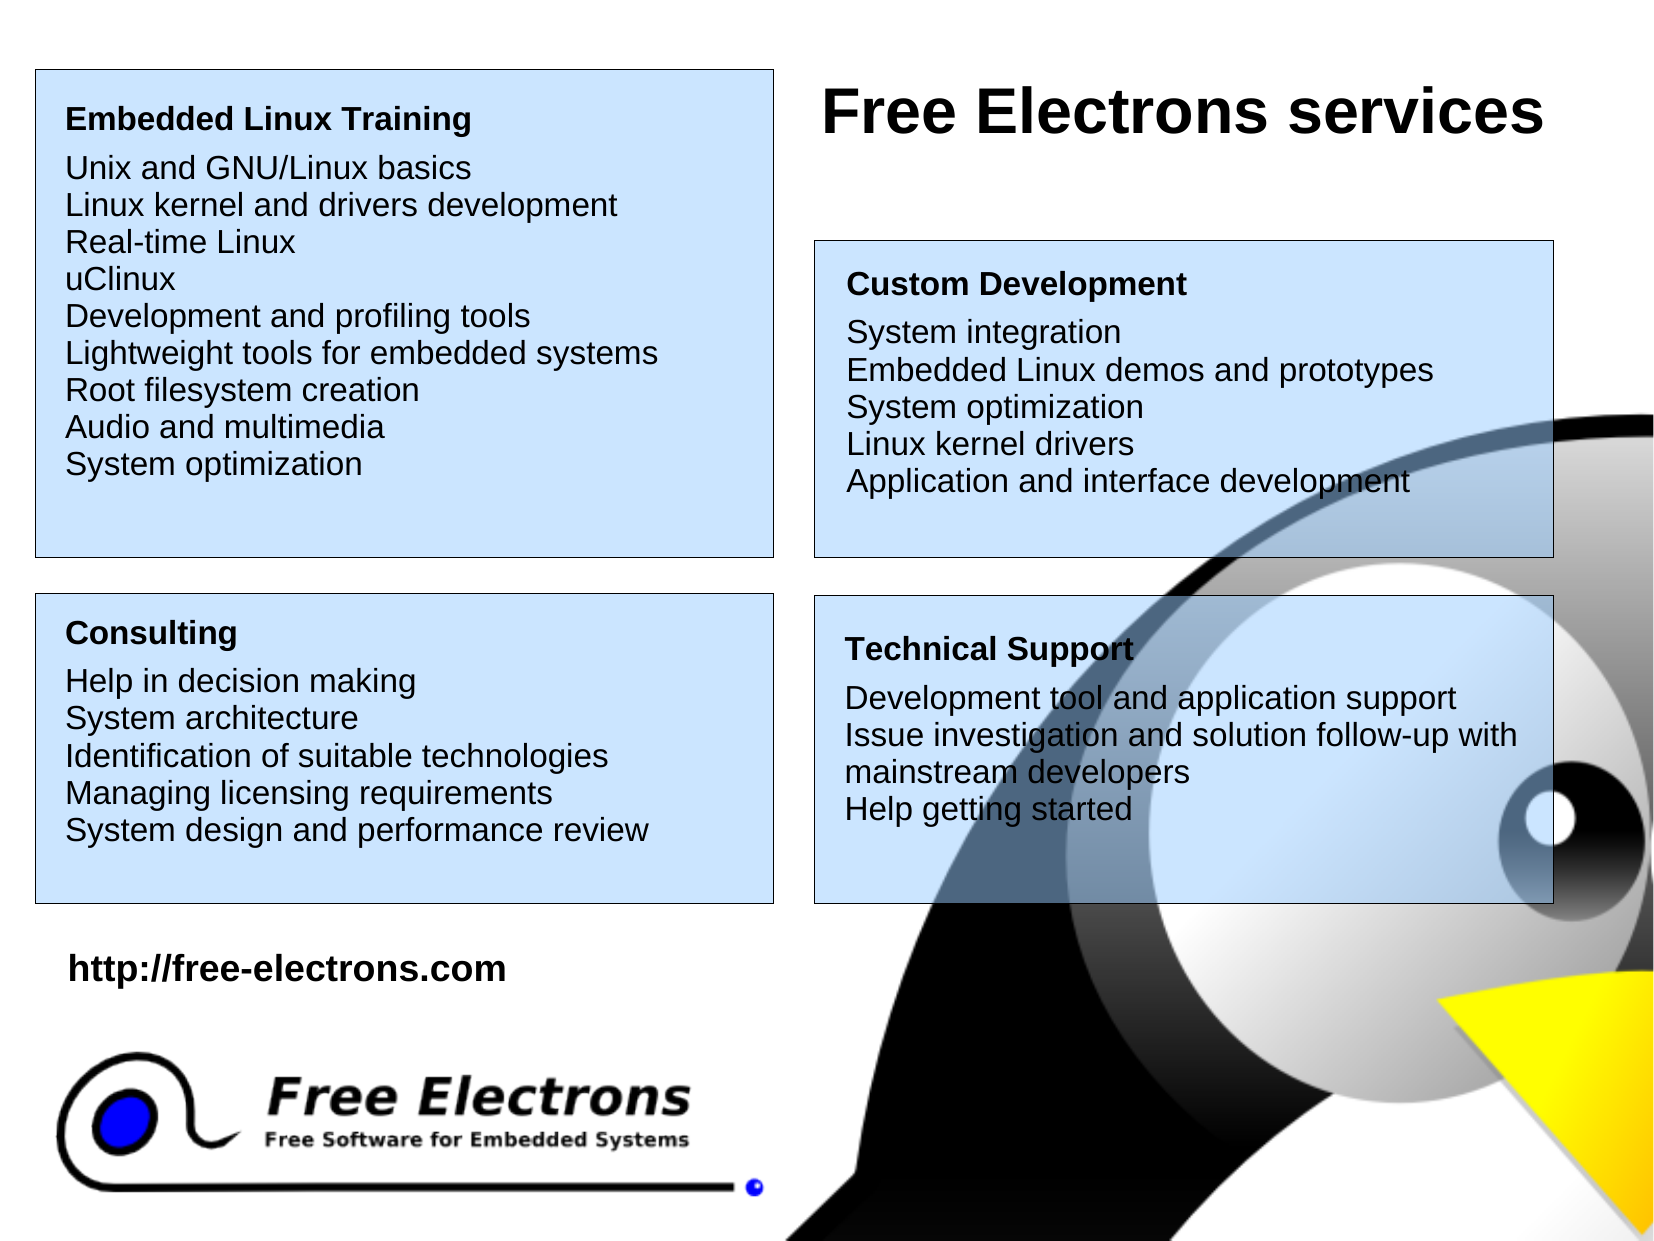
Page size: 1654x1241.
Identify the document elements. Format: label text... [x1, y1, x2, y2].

text_box [35, 69, 774, 558]
text_box [814, 595, 1554, 904]
text_box http://free-electrons.com [67, 947, 508, 996]
text_box Embedded Linux Training Unix and GNU/Linux basics Linux kernel and drivers development Real-time Linux uClinux Development and profiling tools Lightweight tools for embedded systems Root filesystem creation Audio and multimedia System optimization [64, 100, 759, 547]
text_box [35, 593, 774, 904]
text_box Technical Support Development tool and application support Issue investigation and solution follow-up with mainstream developers Help getting started [844, 630, 1542, 890]
picture [36, 411, 1654, 1241]
text_box Consulting Help in decision making System architecture Identification of suitable technologies Managing licensing requirements System design and performance review [64, 614, 771, 890]
text_box [814, 240, 1554, 558]
text_box Custom Development System integration Embedded Linux demos and prototypes System optimization Linux kernel drivers Application and interface development [846, 265, 1538, 539]
text_box Free Electrons services [821, 74, 1545, 159]
